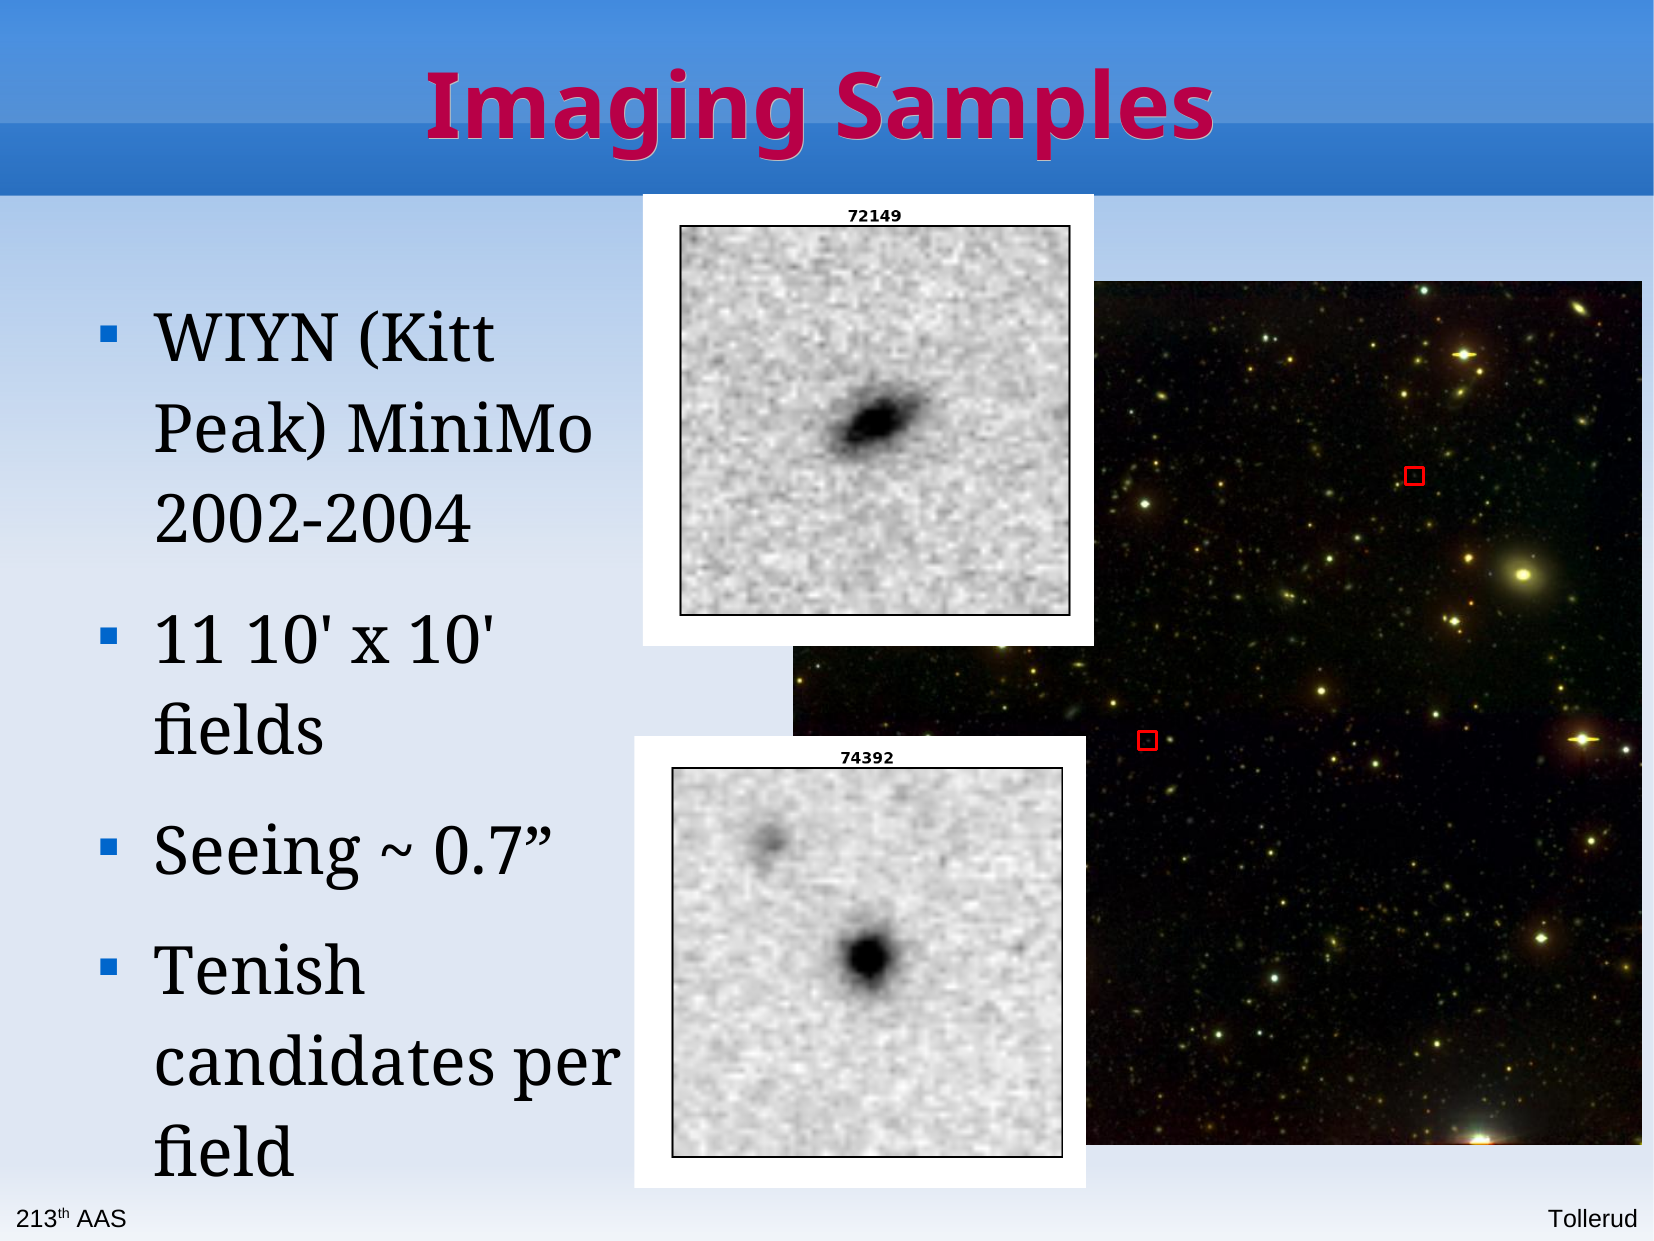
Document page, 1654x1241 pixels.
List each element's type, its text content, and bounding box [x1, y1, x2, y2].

list WIYN (Kitt Peak) MiniMo 2002-2004 11 10' x 10' fields Seeing ~ 0.7” Tenish candidates per field [82, 290, 648, 1094]
picture [0, 0, 1654, 1241]
title Imaging Samples [76, 0, 1565, 208]
